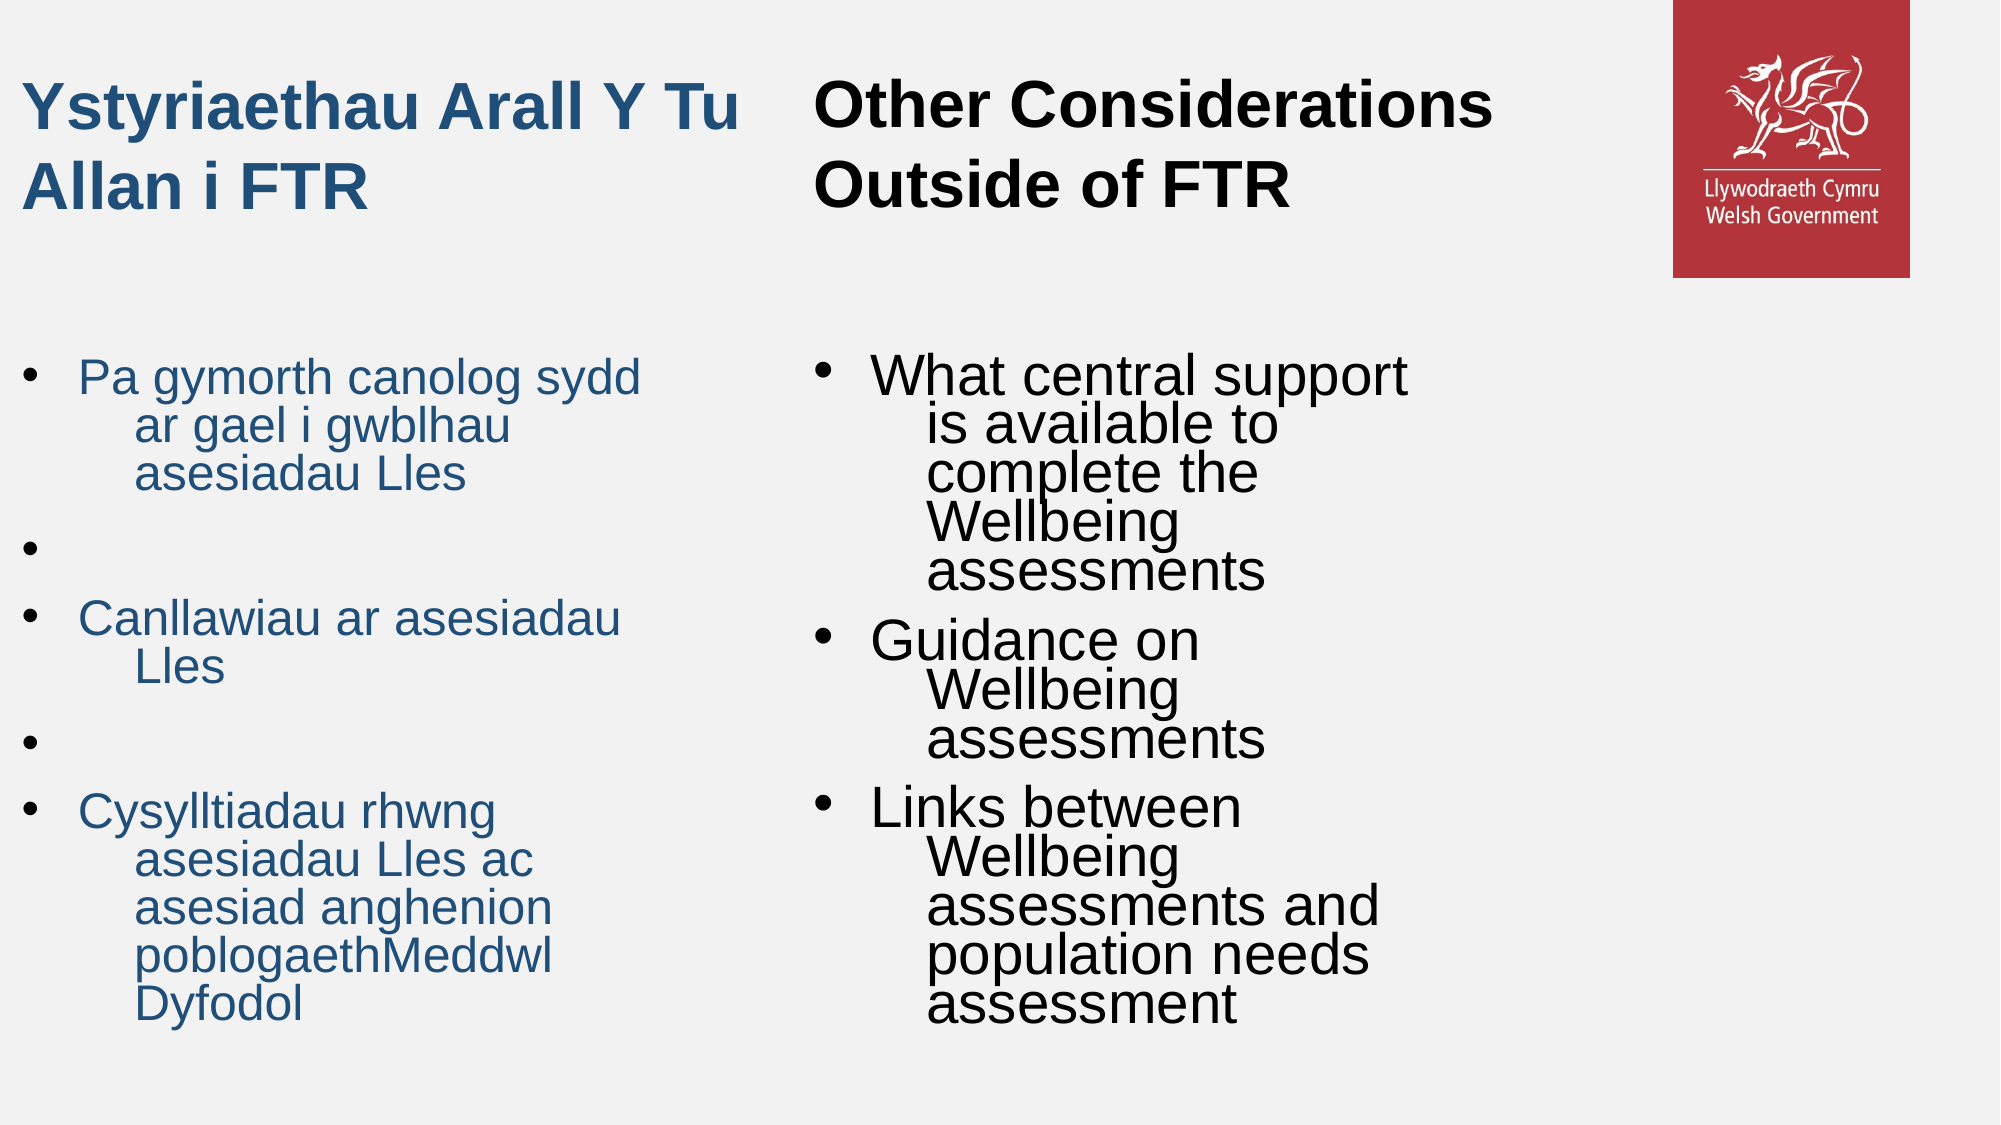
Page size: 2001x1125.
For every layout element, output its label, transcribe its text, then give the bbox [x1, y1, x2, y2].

text_box Other Considerations Outside of FTR [798, 53, 1599, 231]
text_box Pa gymorth canolog sydd ar gael i gwblhau asesiadau Lles Canllawiau ar asesiadau Lles Cysylltiadau rhwng asesiadau Lles ac asesiad anghenion poblogaethMeddwl Dyfodol [6, 348, 701, 1041]
subtitle What central support is available to complete the Wellbeing assessments Guidance on Wellbeing assessments Links between Wellbeing assessments and population needs assessment [798, 348, 1462, 1091]
text_box Ystyriaethau Arall Y Tu Allan i FTR [6, 55, 799, 233]
